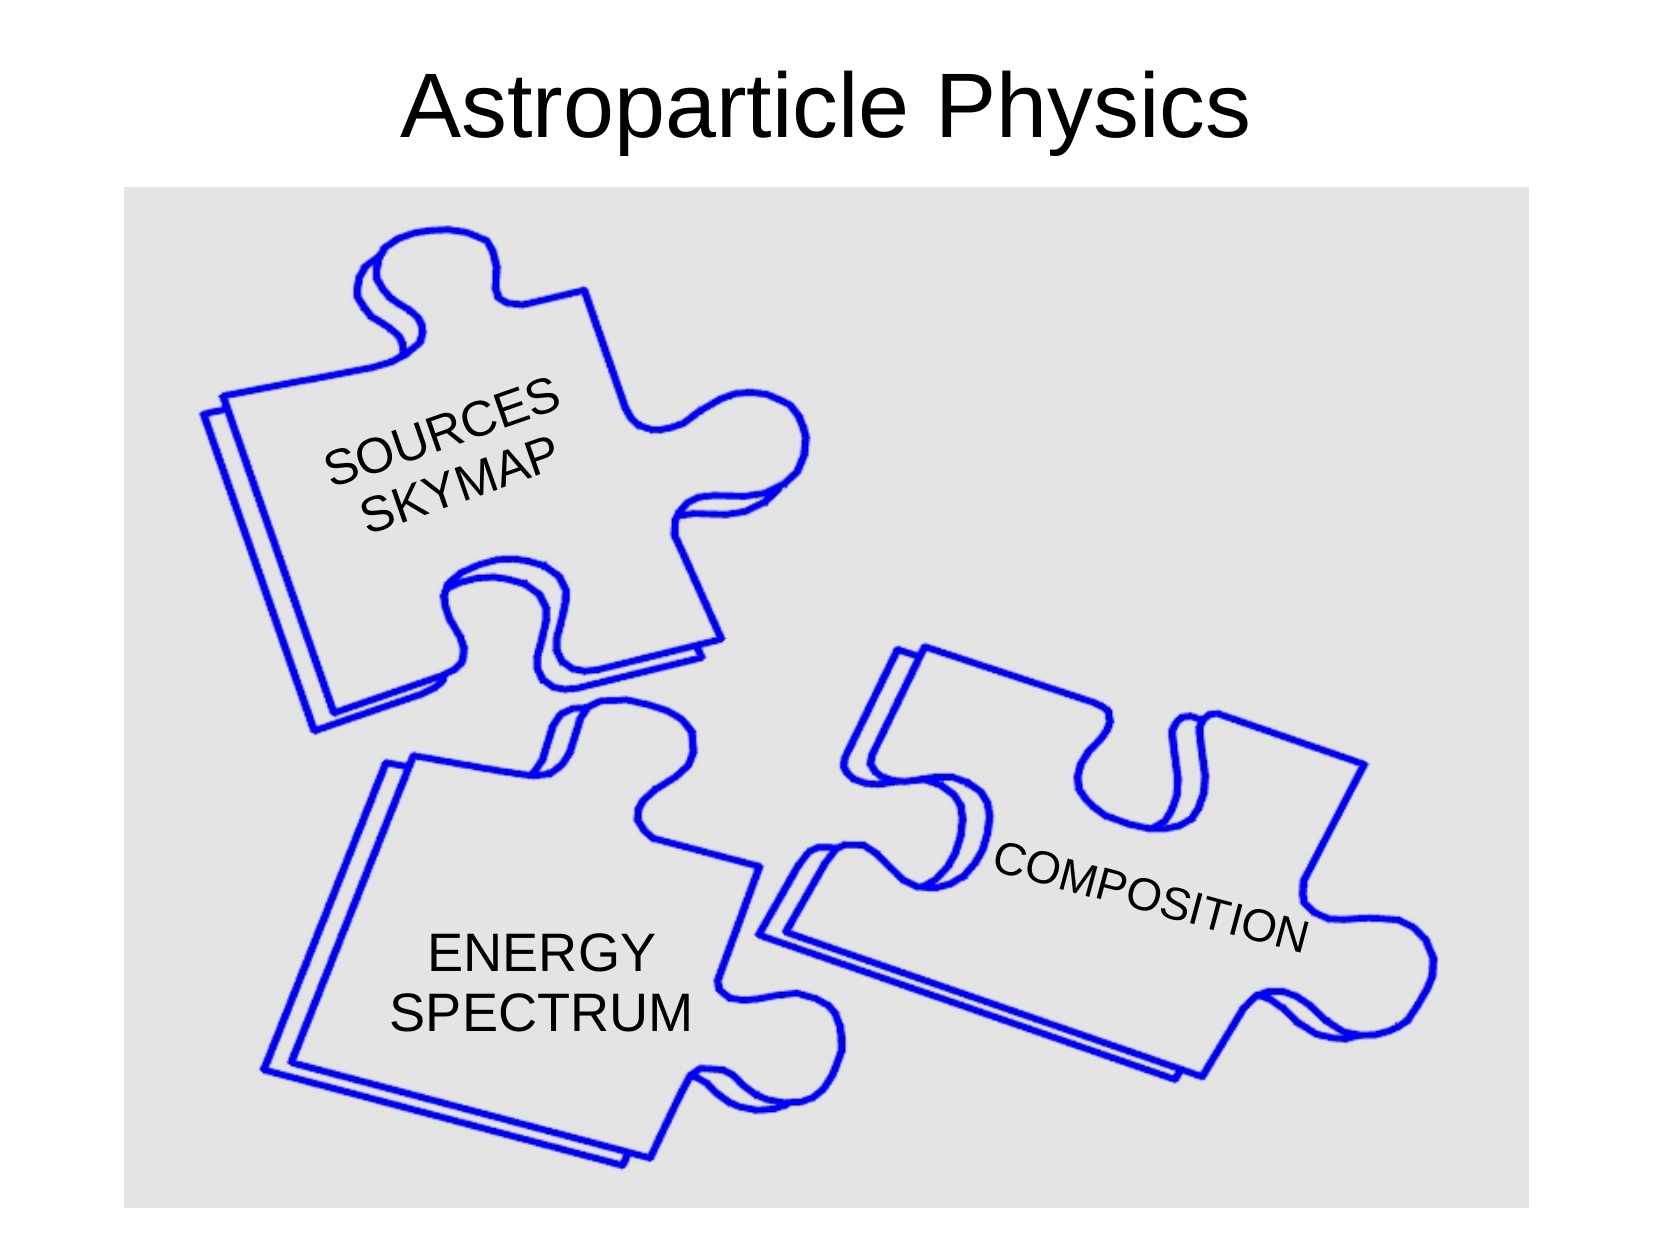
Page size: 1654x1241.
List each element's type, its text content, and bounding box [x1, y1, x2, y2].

text_box COMPOSITION [972, 819, 1332, 975]
text_box SOURCES SKYMAP [300, 353, 603, 564]
title Astroparticle Physics [82, 9, 1571, 202]
picture [124, 187, 1529, 1208]
text_box ENERGY SPECTRUM [375, 914, 710, 1051]
